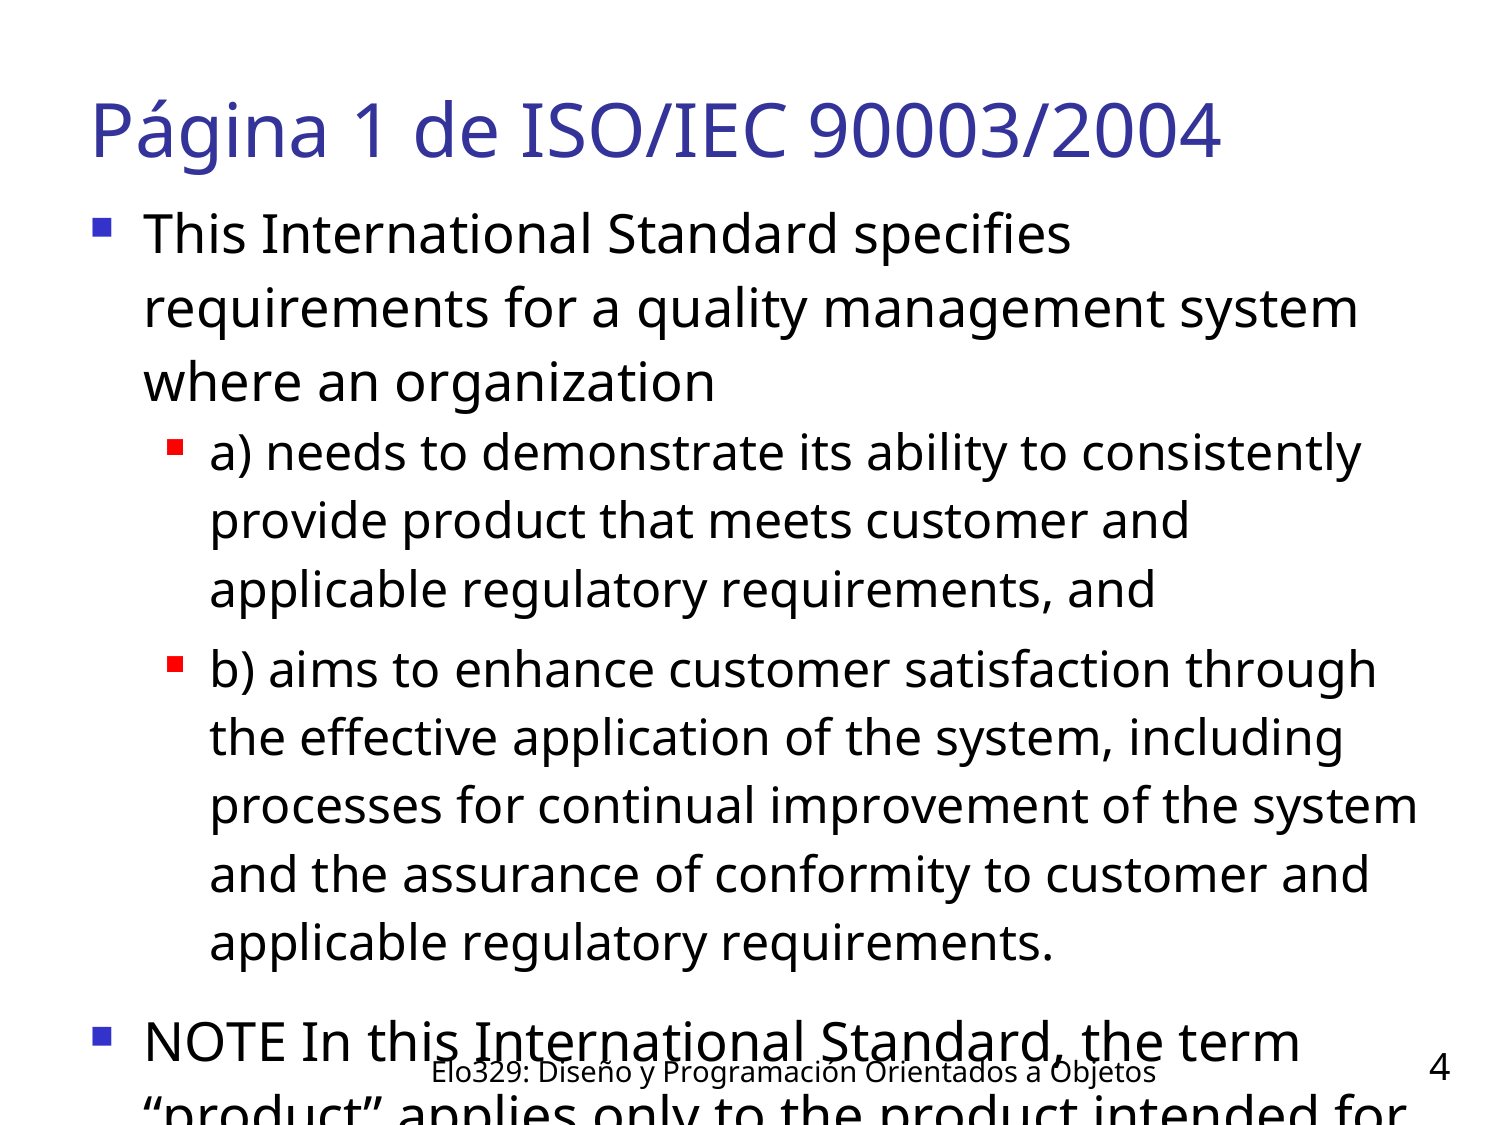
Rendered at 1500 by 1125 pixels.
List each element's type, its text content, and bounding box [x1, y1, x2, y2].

list This International Standard specifies requirements for a quality management system where an organization a) needs to demonstrate its ability to consistently provide product that meets customer and applicable regulatory requirements, and b) aims to enhance customer satisfaction through the effective application of the system, including processes for continual improvement of the system and the assurance of conformity to customer and applicable regulatory requirements. NOTE In this International Standard, the term “product” applies only to the product intended for, or required by, a customer [75, 187, 1446, 1066]
title Página 1 de ISO/IEC 90003/2004 [75, 10, 1449, 188]
